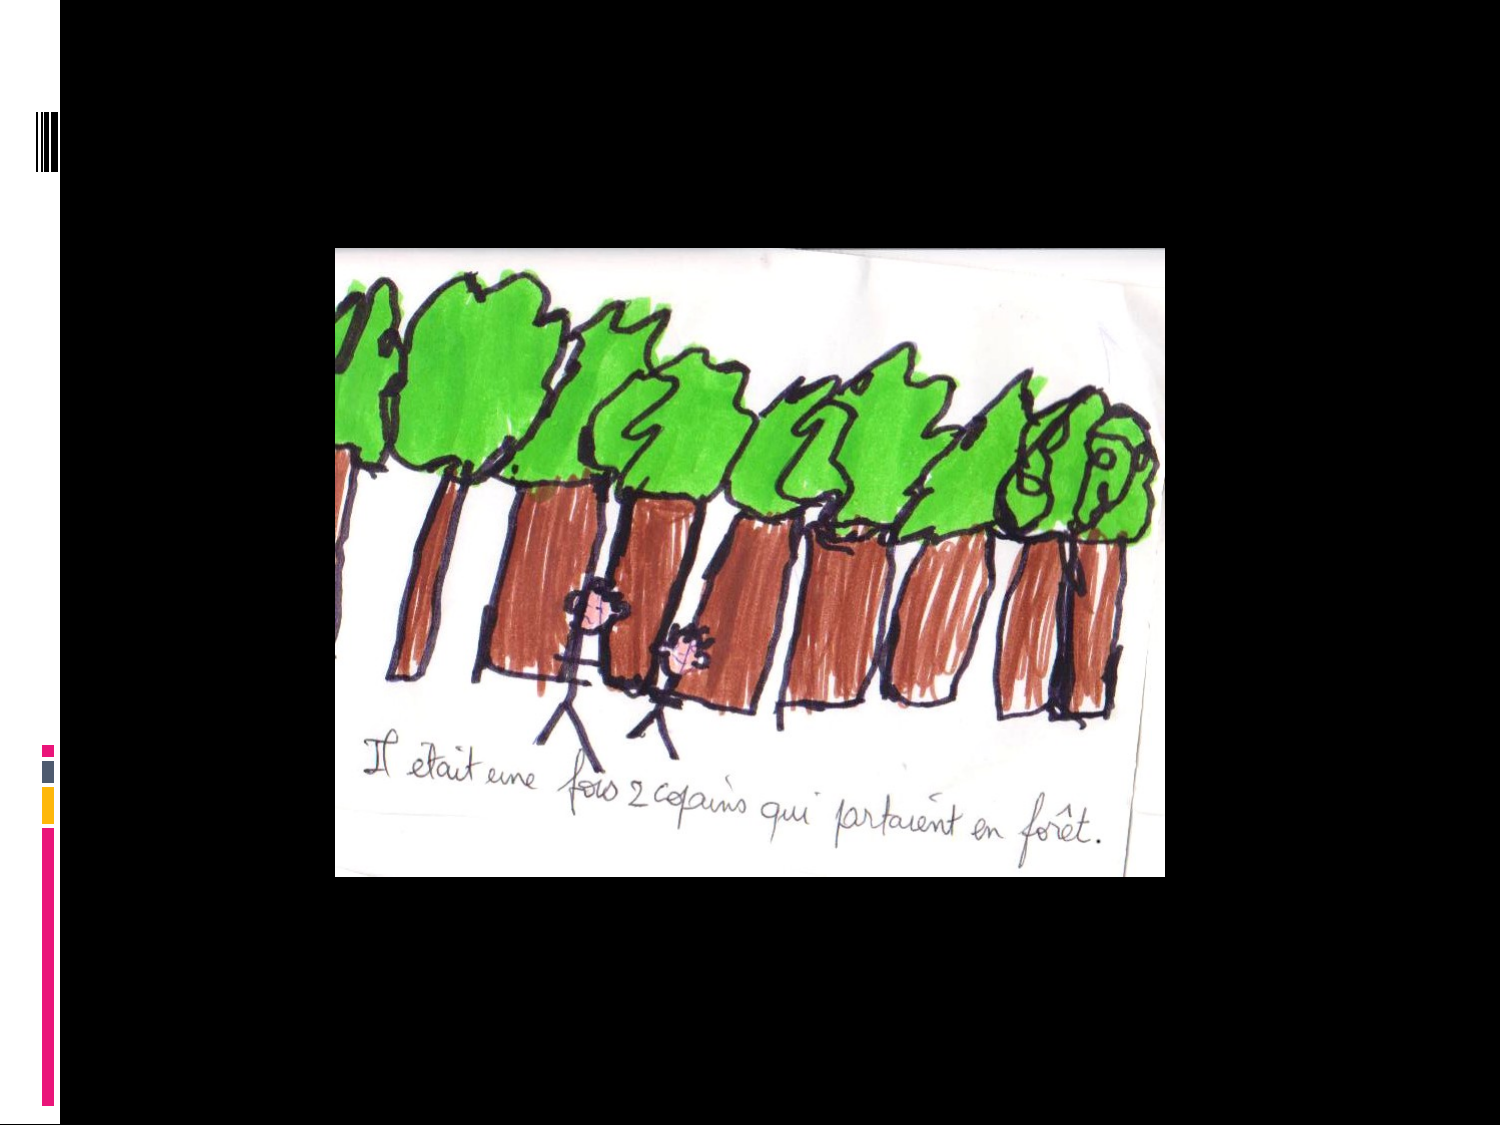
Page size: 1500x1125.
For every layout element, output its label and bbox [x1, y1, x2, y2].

picture [335, 248, 1165, 877]
